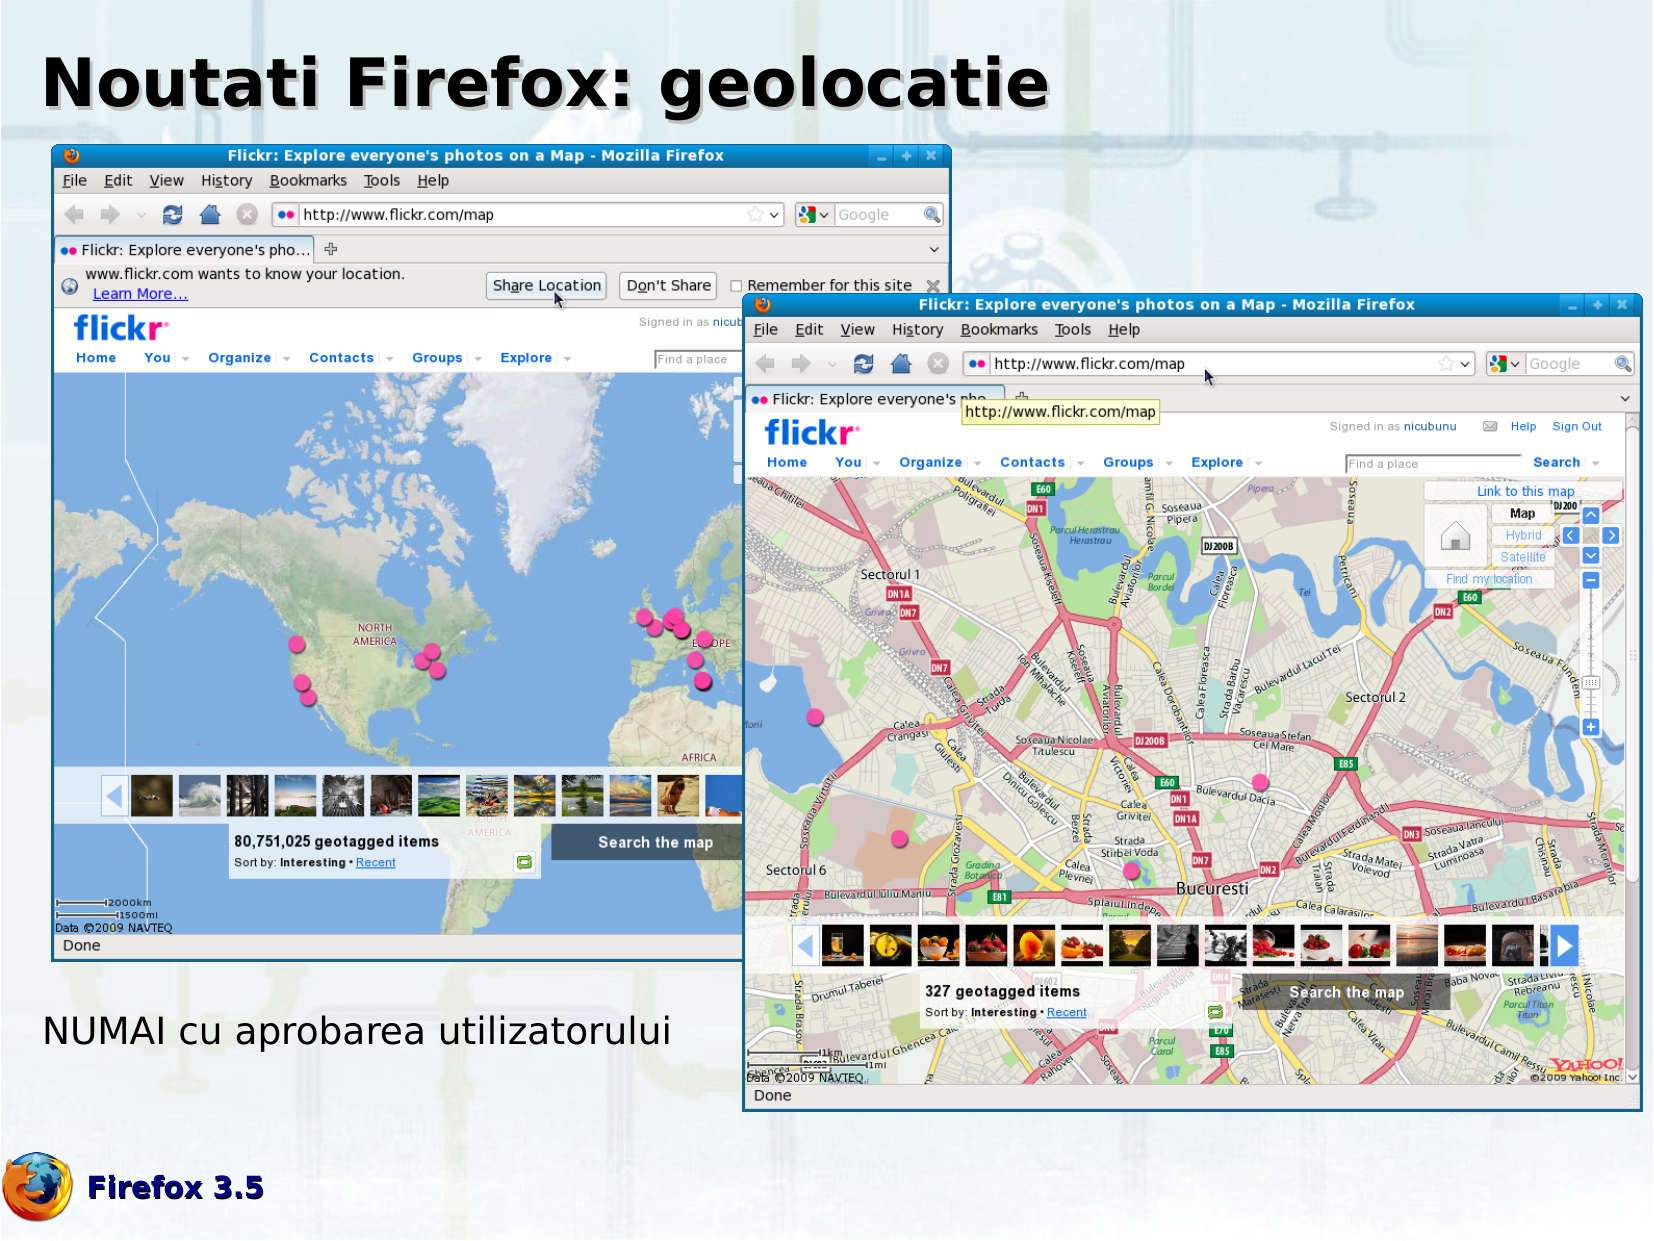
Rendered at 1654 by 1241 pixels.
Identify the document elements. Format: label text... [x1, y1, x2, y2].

text_box NUMAI cu aprobarea utilizatorului [27, 1002, 688, 1062]
text_box Firefox 3.5 [71, 1163, 280, 1213]
picture [0, 0, 1654, 1241]
text_box Noutati Firefox: geolocatie [25, 37, 1066, 131]
